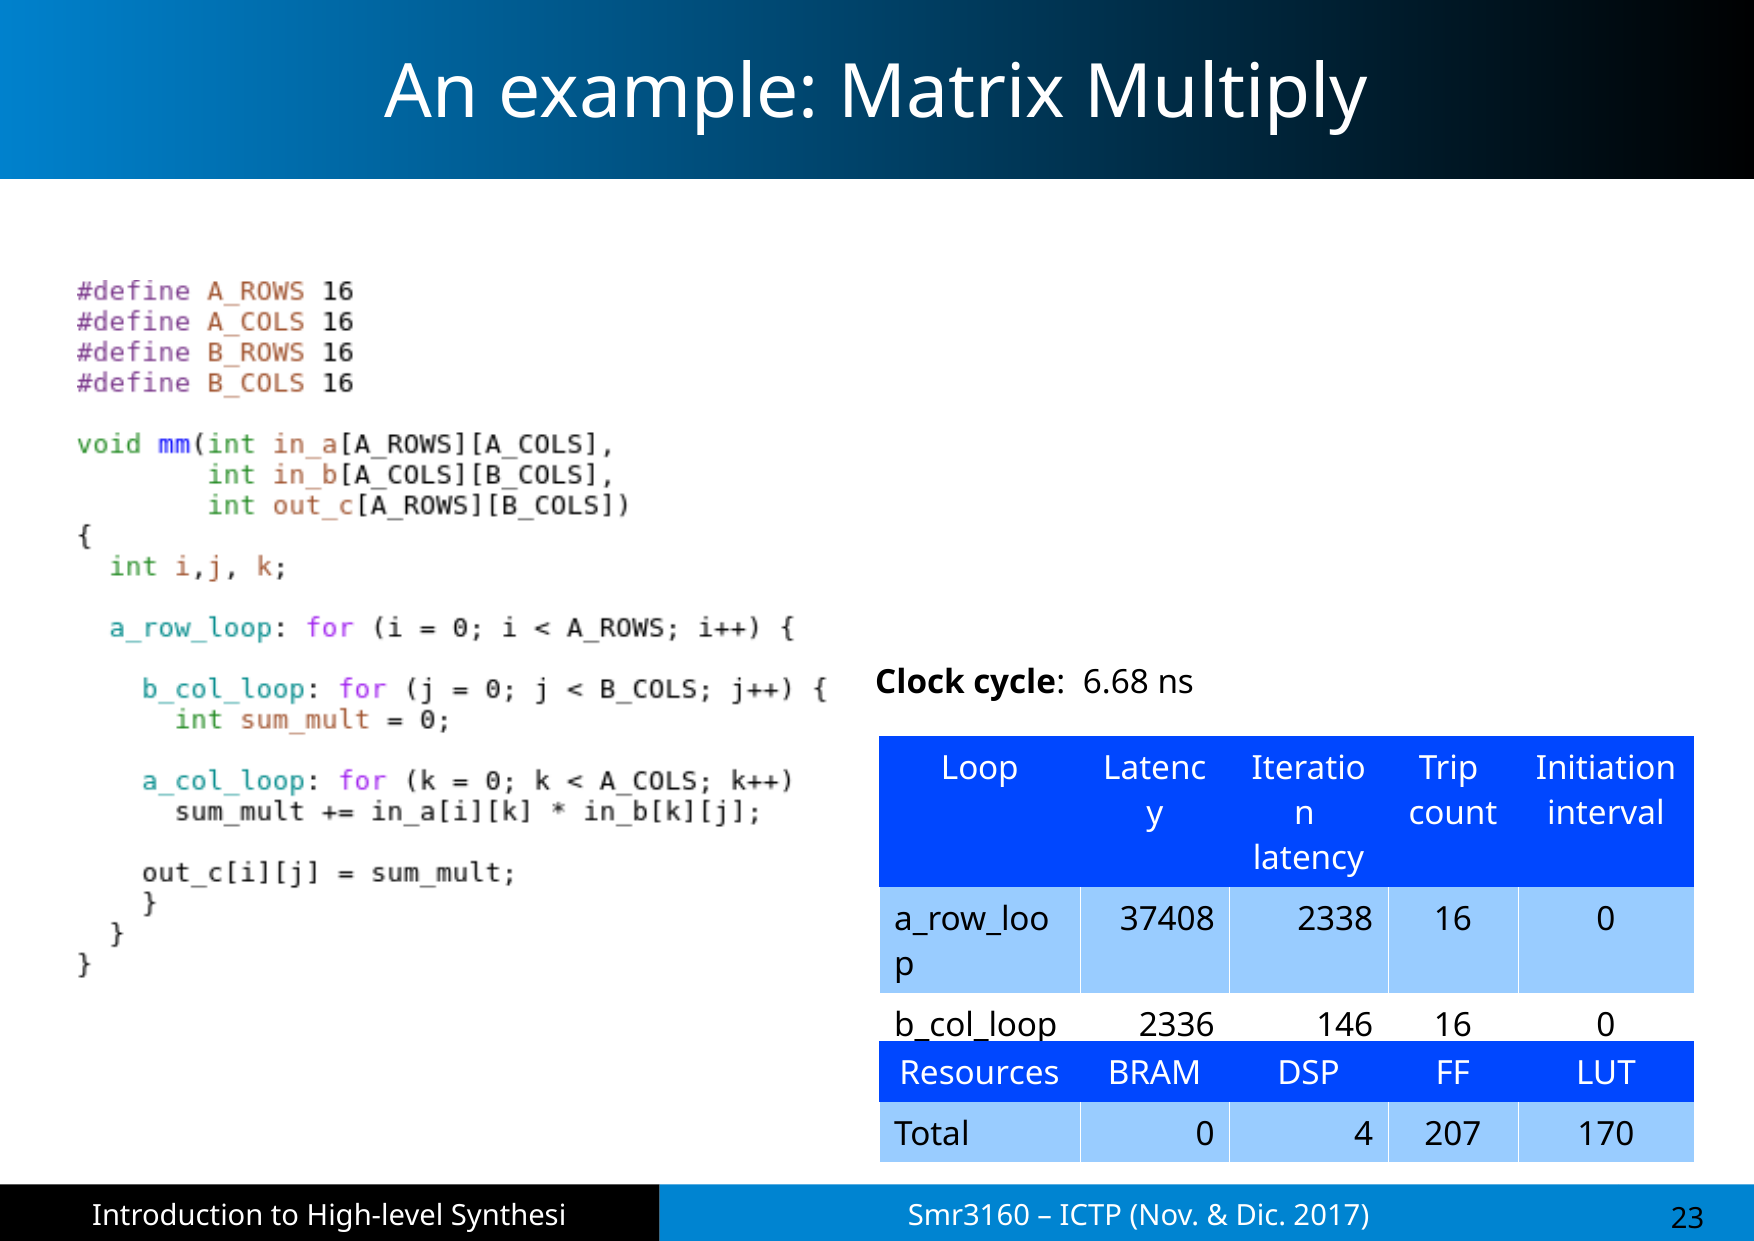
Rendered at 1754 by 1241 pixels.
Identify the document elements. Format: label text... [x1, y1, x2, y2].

table_header FF [1388, 1041, 1518, 1102]
table_cell 0 [1519, 887, 1694, 993]
table_cell a_row_loop [880, 887, 1080, 993]
table_cell 146 [1230, 994, 1388, 1041]
table_cell 16 [1389, 887, 1518, 993]
table_cell 0 [1081, 1102, 1229, 1162]
table_cell 37408 [1081, 887, 1229, 993]
table_header BRAM [1080, 1041, 1229, 1102]
text_box Clock cycle: 6.68 ns [875, 658, 1220, 711]
table_header Initiation interval [1518, 736, 1694, 887]
table_header Trip count [1388, 736, 1518, 887]
table_cell 4 [1230, 1102, 1388, 1162]
table_cell Total [880, 1102, 1080, 1162]
table_header Iteration latency [1230, 736, 1388, 887]
table_cell 207 [1389, 1102, 1518, 1162]
picture [77, 280, 831, 982]
table_header DSP [1229, 1041, 1388, 1102]
title An example: Matrix Multiply [87, 37, 1667, 139]
table_header Loop [879, 736, 1080, 887]
table_cell 2336 [1081, 994, 1229, 1041]
table_cell 16 [1389, 994, 1518, 1041]
table_cell 170 [1519, 1102, 1694, 1162]
table_header Latency [1080, 736, 1230, 887]
table_header LUT [1518, 1041, 1694, 1102]
table_cell 0 [1519, 994, 1694, 1041]
table_cell b_col_loop [880, 994, 1080, 1041]
table_cell 2338 [1230, 887, 1388, 993]
table_header Resources [879, 1041, 1080, 1102]
